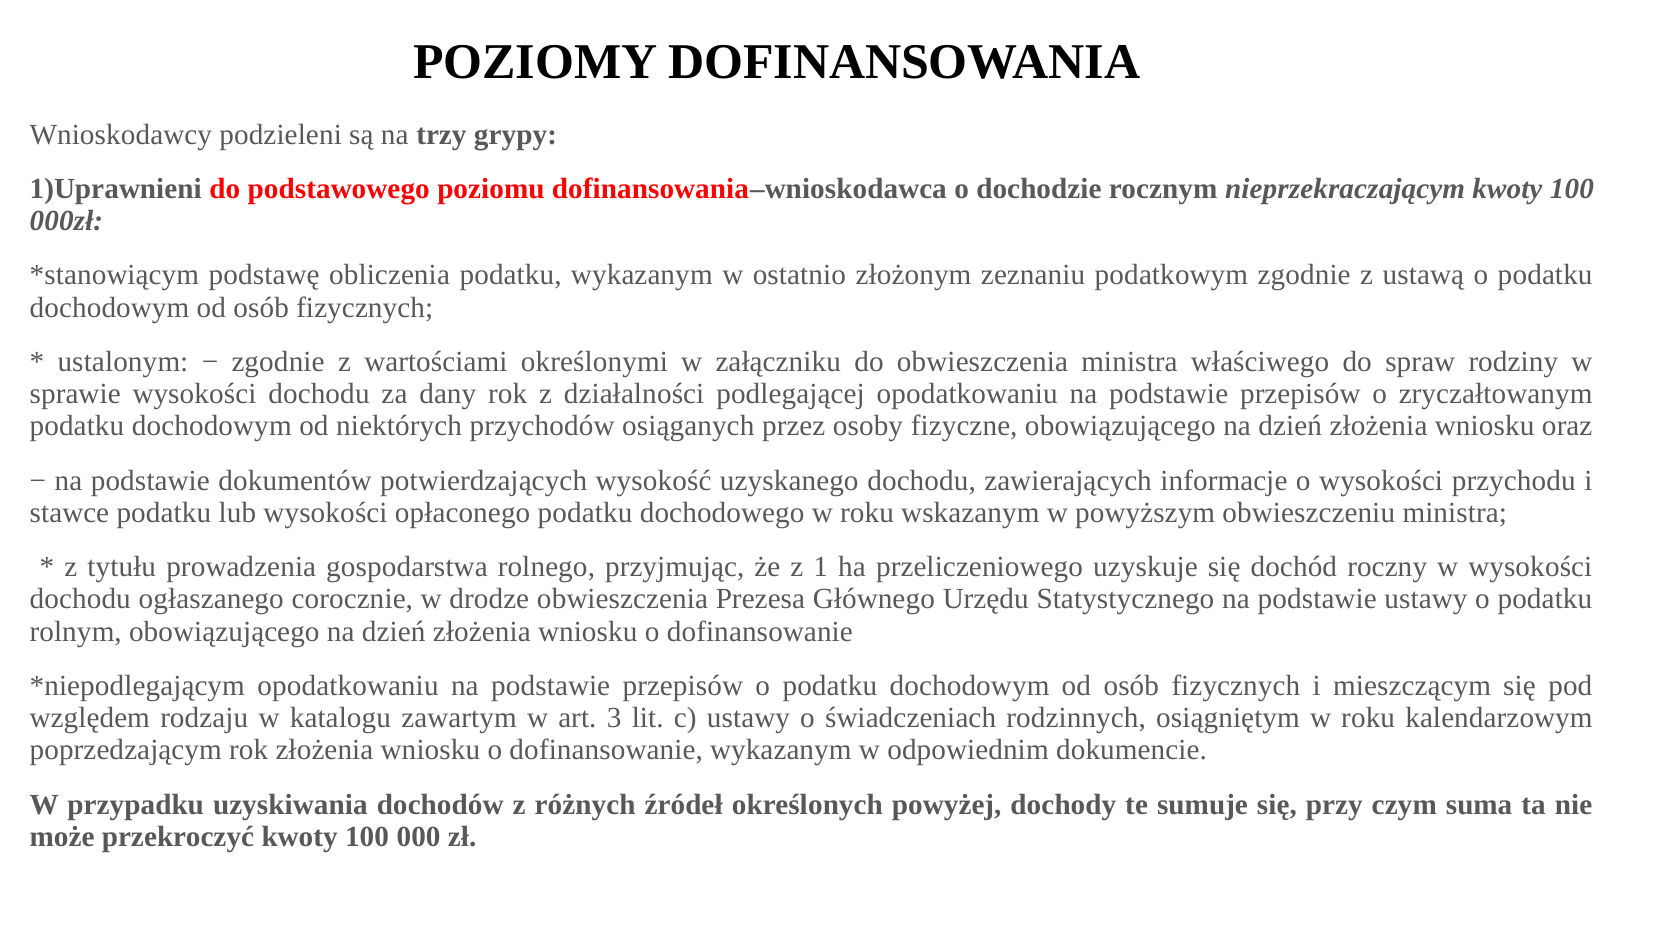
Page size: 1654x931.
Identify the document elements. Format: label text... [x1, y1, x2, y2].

list Wnioskodawcy podzieleni są na trzy grypy: 1)Uprawnieni do podstawowego poziomu dofinansowania–wnioskodawca o dochodzie rocznym nieprzekraczającym kwoty 100 000zł: *stanowiącym podstawę obliczenia podatku, wykazanym w ostatnio złożonym zeznaniu podatkowym zgodnie z ustawą o podatku dochodowym od osób fizycznych; * ustalonym: − zgodnie z wartościami określonymi w załączniku do obwieszczenia ministra właściwego do spraw rodziny w sprawie wysokości dochodu za dany rok z działalności podlegającej opodatkowaniu na podstawie przepisów o zryczałtowanym podatku dochodowym od niektórych przychodów osiąganych przez osoby fizyczne, obowiązującego na dzień złożenia wniosku oraz − na podstawie dokumentów potwierdzających wysokość uzyskanego dochodu, zawierających informacje o wysokości przychodu i stawce podatku lub wysokości opłaconego podatku dochodowego w roku wskazanym w powyższym obwieszczeniu ministra; * z tytułu prowadzenia gospodarstwa rolnego, przyjmując, że z 1 ha przeliczeniowego uzyskuje się dochód roczny w wysokości dochodu ogłaszanego corocznie, w drodze obwieszczenia Prezesa Głównego Urzędu Statystycznego na podstawie ustawy o podatku rolnym, obowiązującego na dzień złożenia wniosku o dofinansowanie *niepodlegającym opodatkowaniu na podstawie przepisów o podatku dochodowym od osób fizycznych i mieszczącym się pod względem rodzaju w katalogu zawartym w art. 3 lit. c) ustawy o świadczeniach rodzinnych, osiągniętym w roku kalendarzowym poprzedzającym rok złożenia wniosku o dofinansowanie, wykazanym w odpowiednim dokumencie. W przypadku uzyskiwania dochodów z różnych źródeł określonych powyżej, dochody te sumuje się, przy czym suma ta nie może przekroczyć kwoty 100 000 zł. [29, 118, 1595, 865]
title POZIOMY DOFINANSOWANIA [135, 4, 1418, 118]
